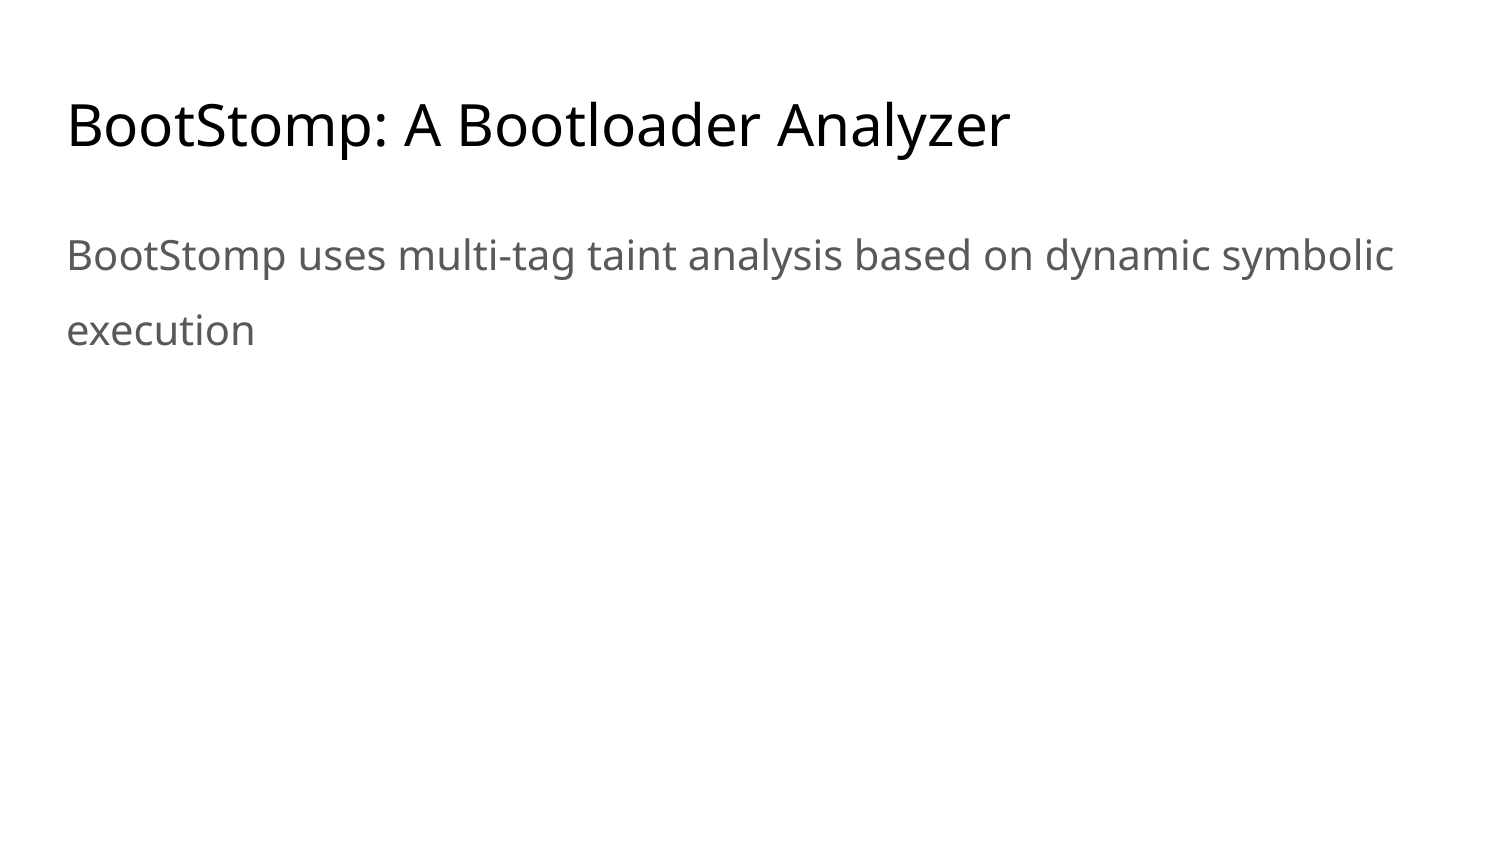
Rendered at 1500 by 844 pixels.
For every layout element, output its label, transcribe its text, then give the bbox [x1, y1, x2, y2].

list BootStomp uses multi-tag taint analysis based on dynamic symbolic execution [51, 189, 1449, 750]
title BootStomp: A Bootloader Analyzer [51, 72, 1449, 167]
